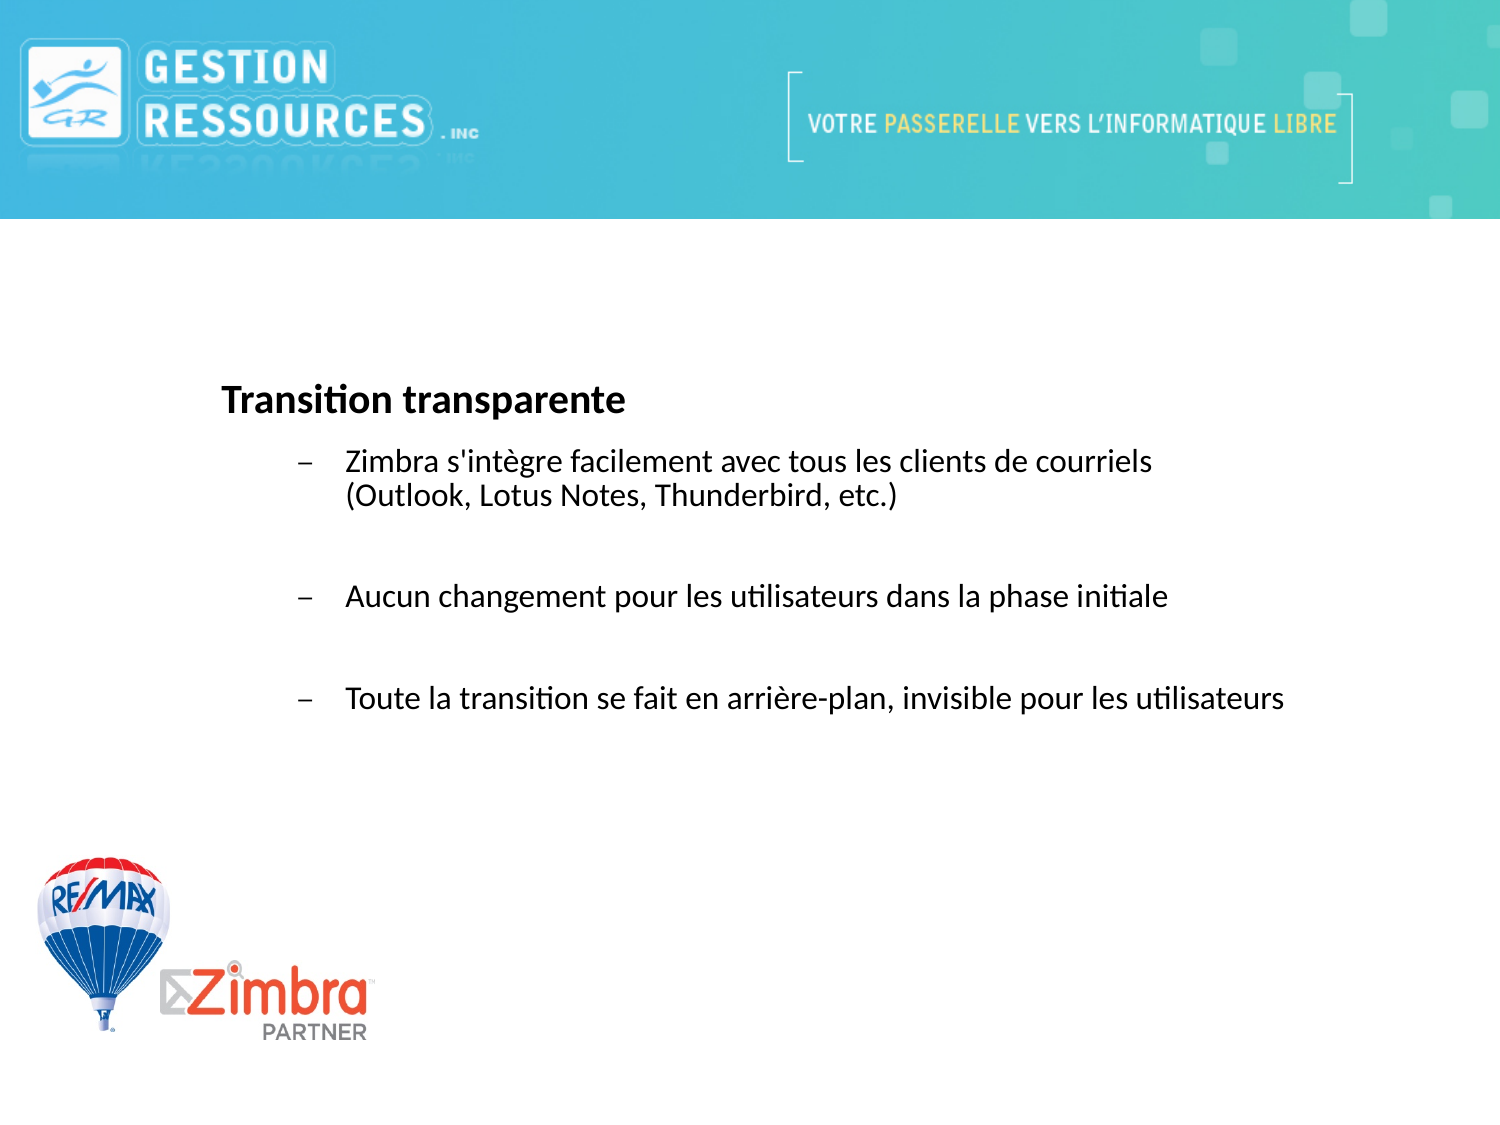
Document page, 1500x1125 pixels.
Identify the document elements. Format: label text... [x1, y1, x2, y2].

picture [35, 855, 375, 1040]
picture [0, 0, 1500, 219]
text_box Transition transparente Zimbra s'intègre facilement avec tous les clients de courriels (Outlook, Lotus Notes, Thunderbird, etc.) Aucun changement pour les utilisateurs dans la phase initiale Toute la transition se fait en arrière-plan, invisible pour les utilisateurs [118, 375, 1447, 843]
